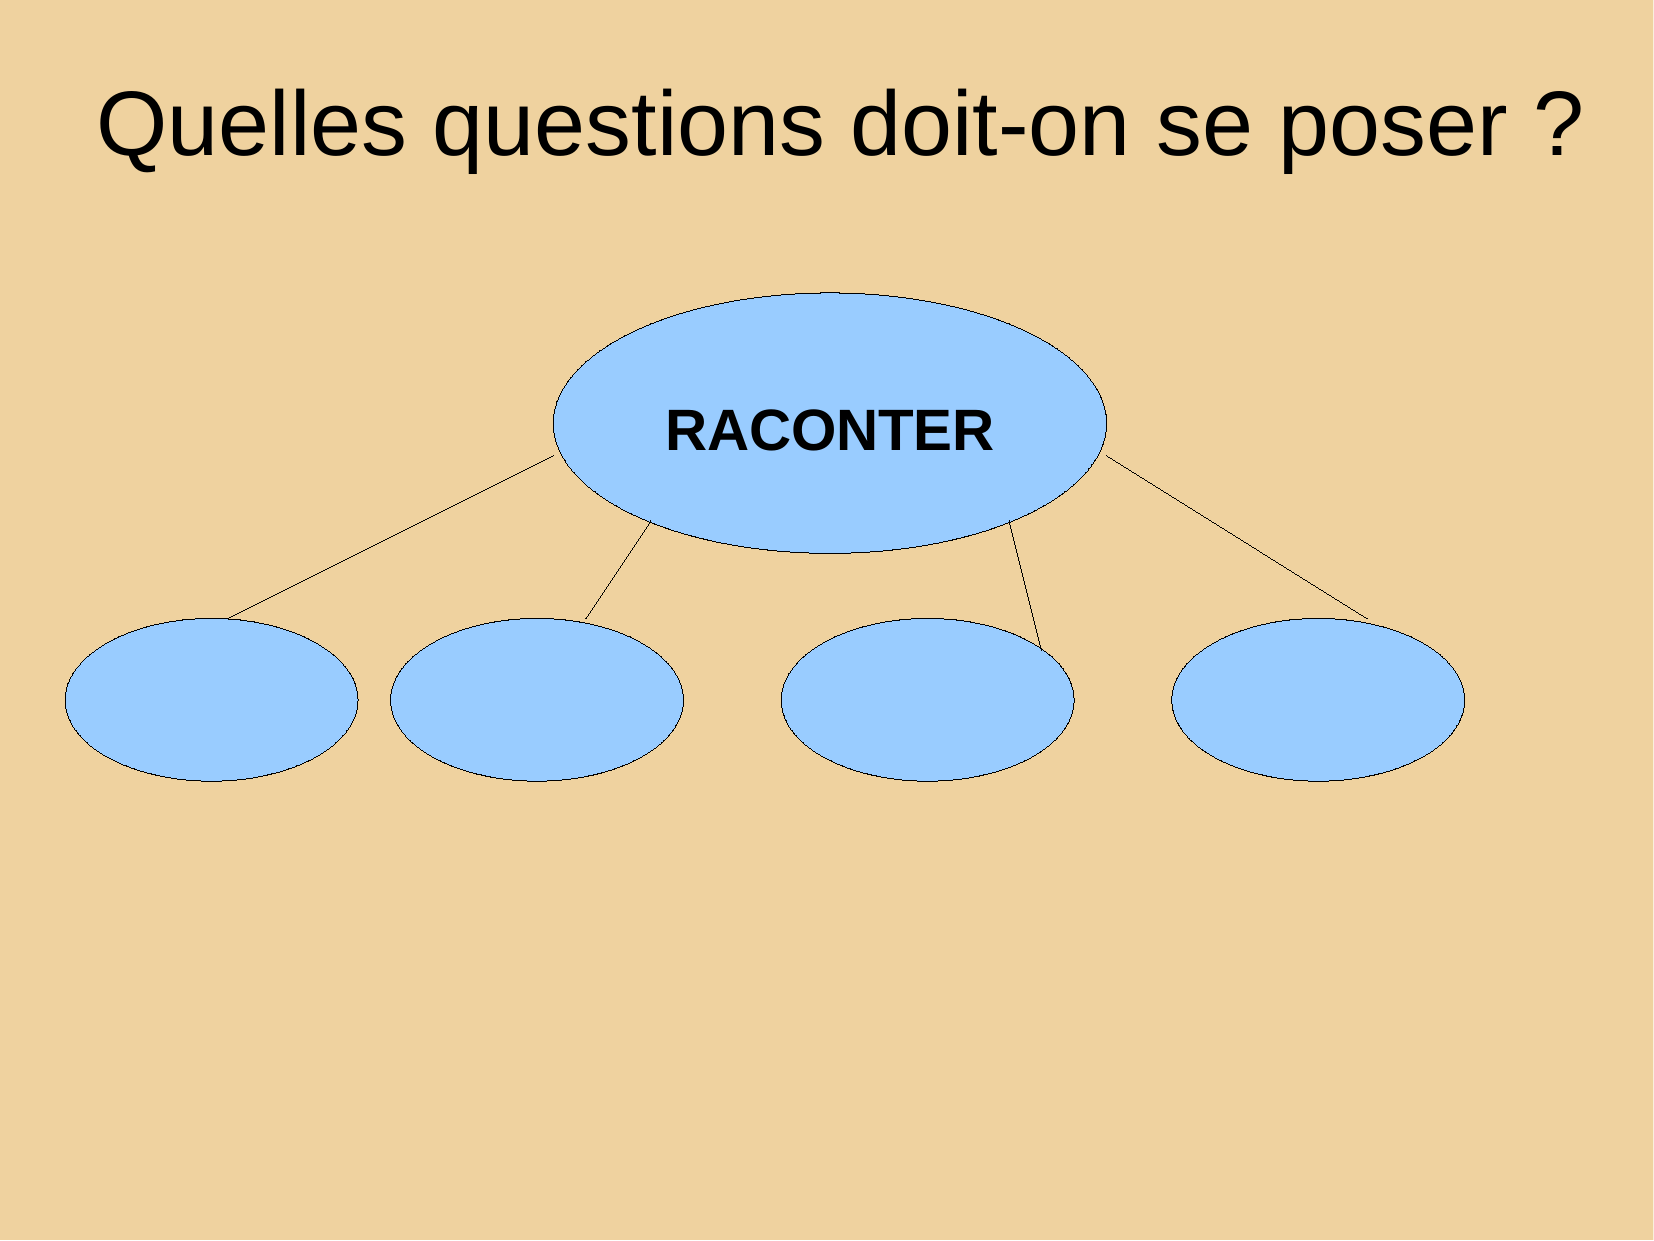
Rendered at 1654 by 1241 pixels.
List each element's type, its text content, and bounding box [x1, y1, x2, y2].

text_box [390, 618, 684, 782]
text_box [1171, 618, 1465, 782]
text_box [553, 292, 1107, 554]
text_box [781, 618, 1075, 782]
text_box RACONTER [618, 390, 1042, 485]
text_box Quelles questions doit-on se poser ? [29, 65, 1654, 183]
text_box [65, 618, 359, 782]
